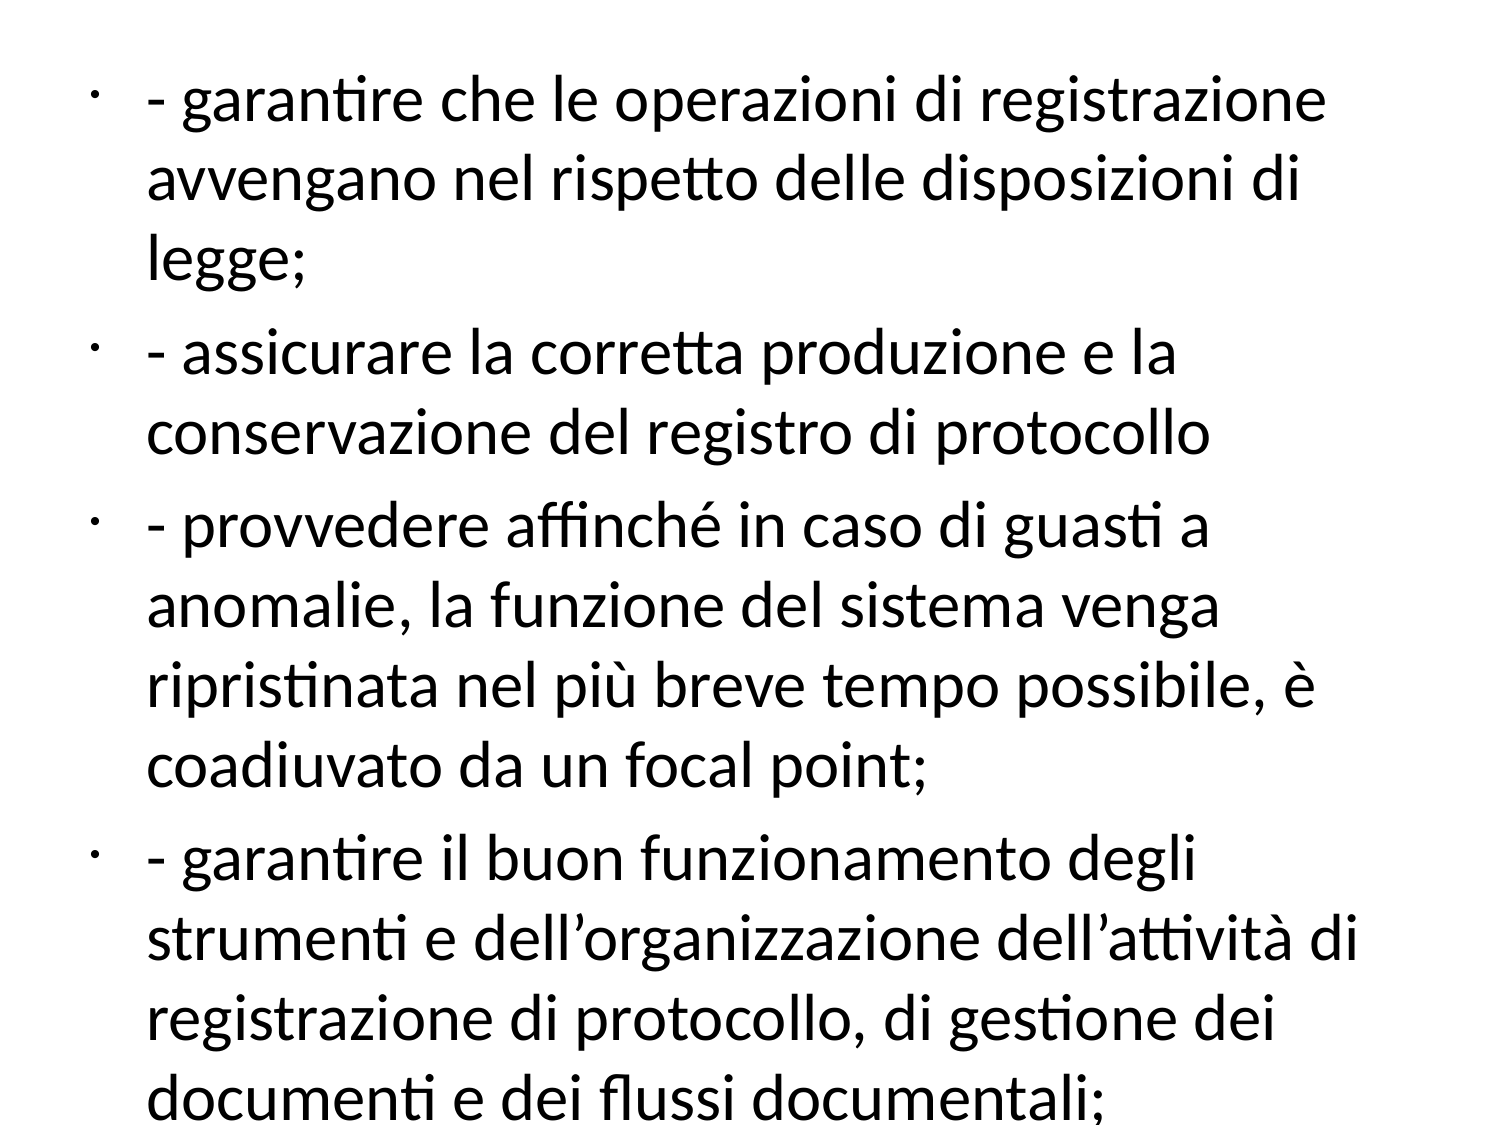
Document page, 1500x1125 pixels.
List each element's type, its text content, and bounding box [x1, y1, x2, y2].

list - garantire che le operazioni di registrazione avvengano nel rispetto delle disposizioni di legge; - assicurare la corretta produzione e la conservazione del registro di protocollo - provvedere affinché in caso di guasti a anomalie, la funzione del sistema venga ripristinata nel più breve tempo possibile, è coadiuvato da un focal point; - garantire il buon funzionamento degli strumenti e dell’organizzazione dell’attività di registrazione di protocollo, di gestione dei documenti e dei flussi documentali; [75, 46, 1425, 1005]
